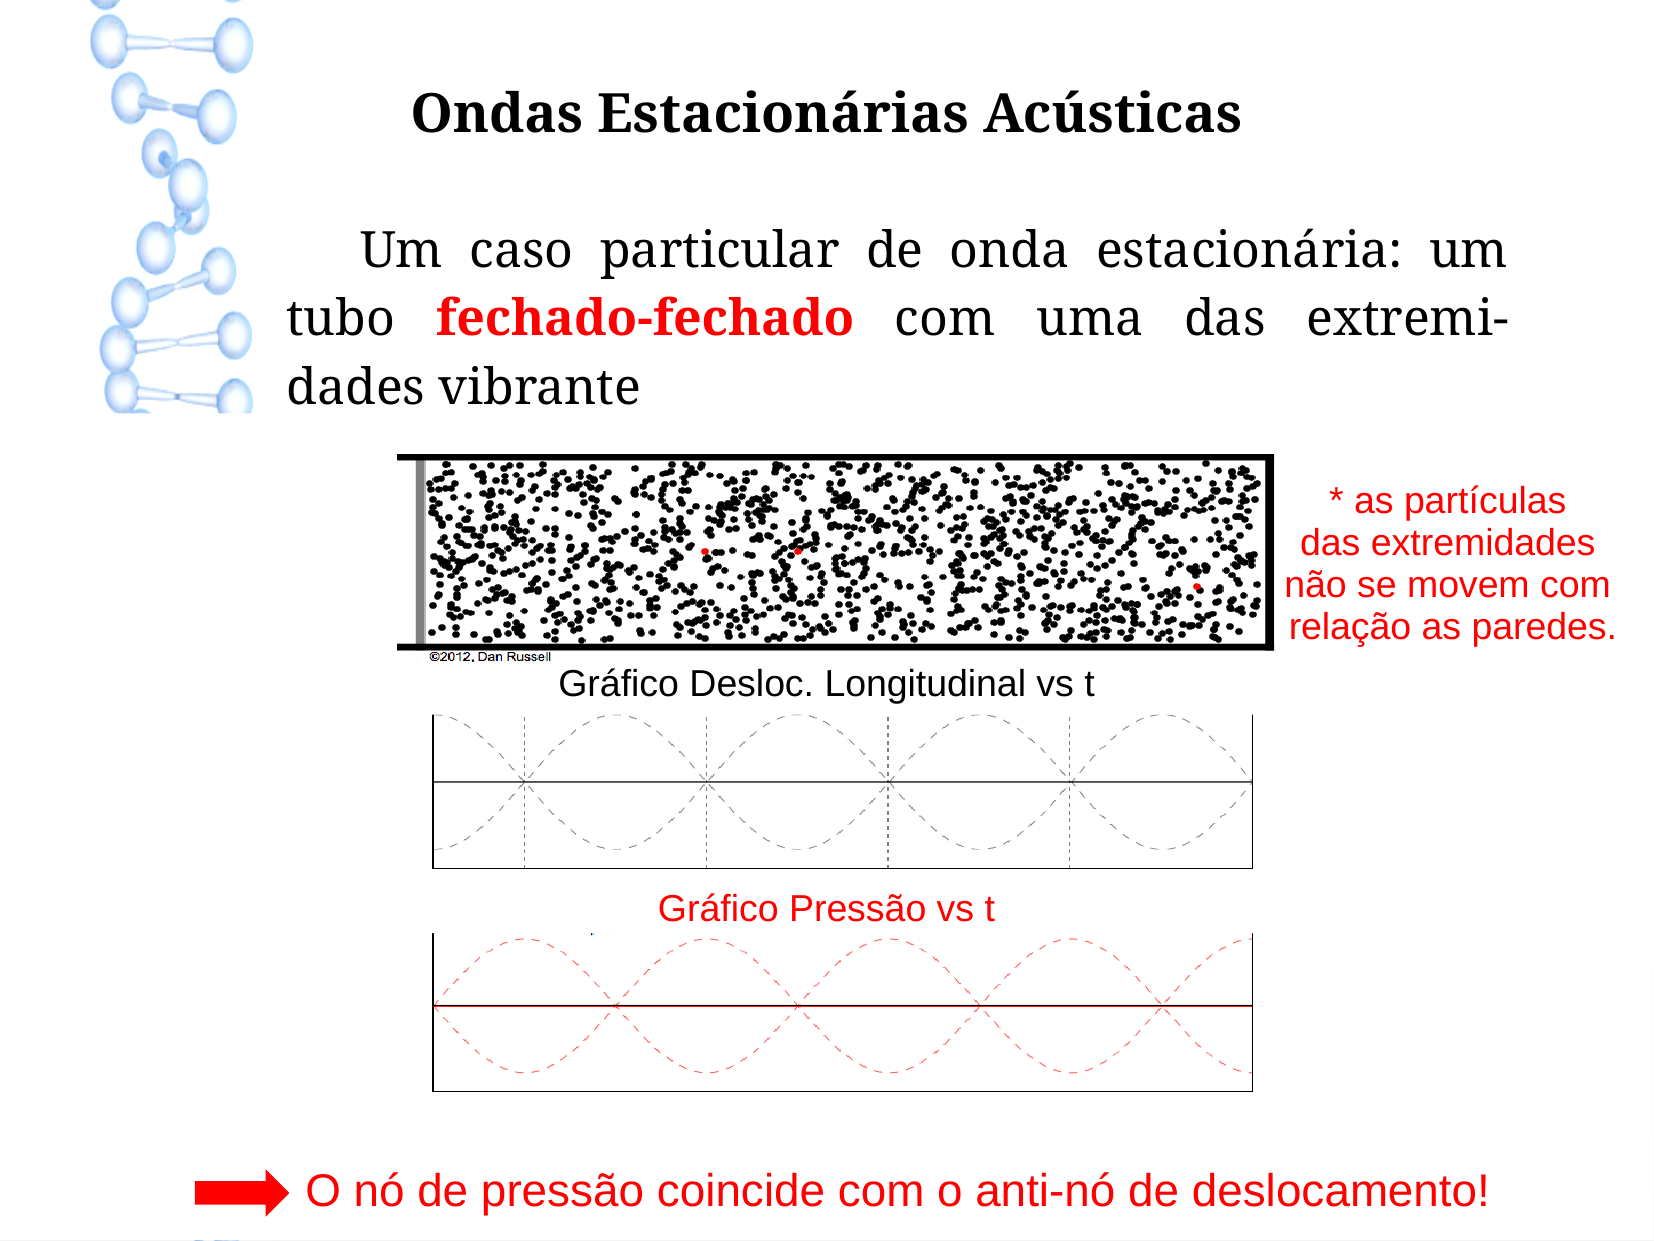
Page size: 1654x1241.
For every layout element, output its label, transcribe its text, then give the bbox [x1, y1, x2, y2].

picture [0, 0, 1654, 413]
text_box Gráfico Desloc. Longitudinal vs t [543, 655, 1111, 713]
picture [330, 442, 1359, 1123]
text_box Gráfico Pressão vs t [643, 879, 1011, 937]
text_box Um caso particular de onda estacionária: um tubo fechado-fechado com uma das extremi-dades vibrante [271, 206, 1524, 398]
text_box [0, 413, 1654, 1241]
text_box O nó de pressão coincide com o anti-nó de deslocamento! [290, 1157, 1506, 1224]
text_box Ondas Estacionárias Acústicas [224, 67, 1430, 146]
text_box * as partículas das extremidades não se movem com relação as paredes. [1269, 472, 1637, 656]
